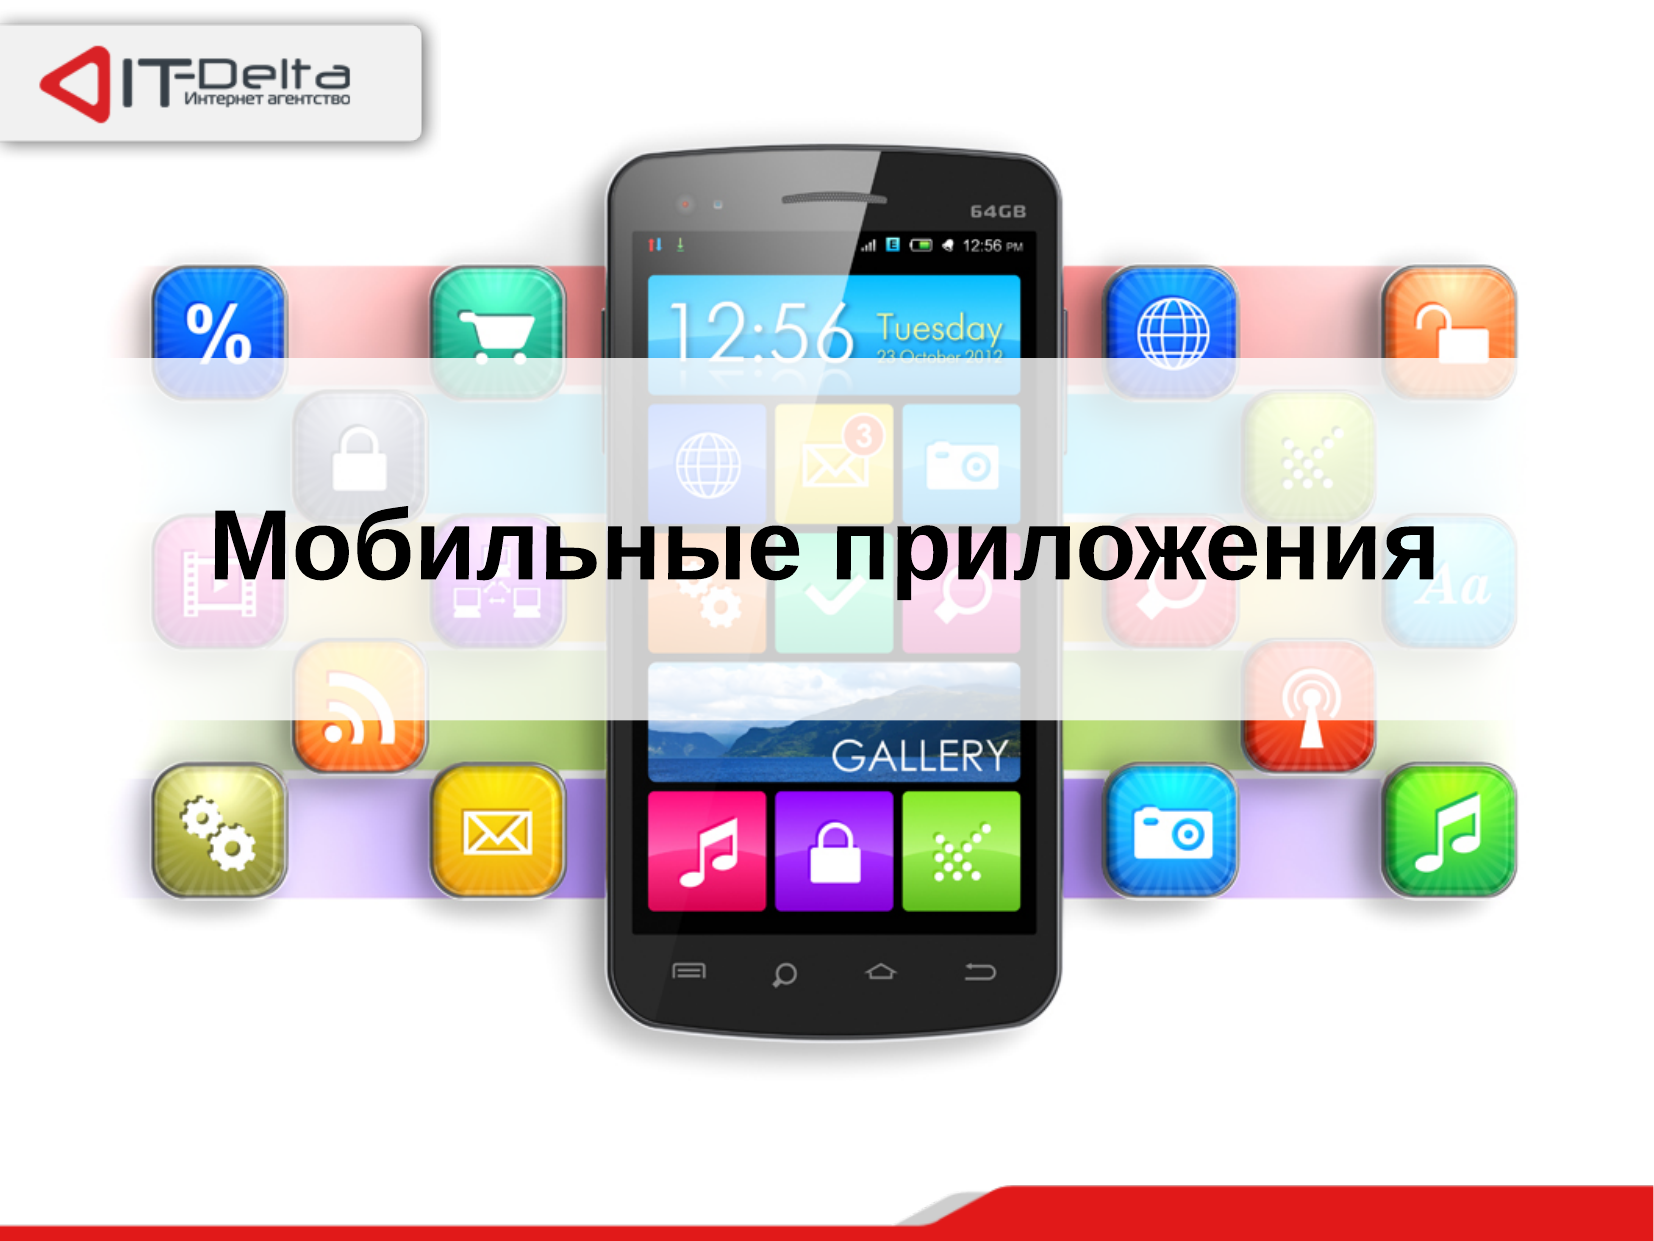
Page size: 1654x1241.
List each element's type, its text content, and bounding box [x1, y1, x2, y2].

text_box Мобильные приложения [0, 358, 1654, 721]
picture [0, 0, 1616, 358]
picture [53, 721, 1616, 1156]
picture [0, 1165, 1654, 1241]
